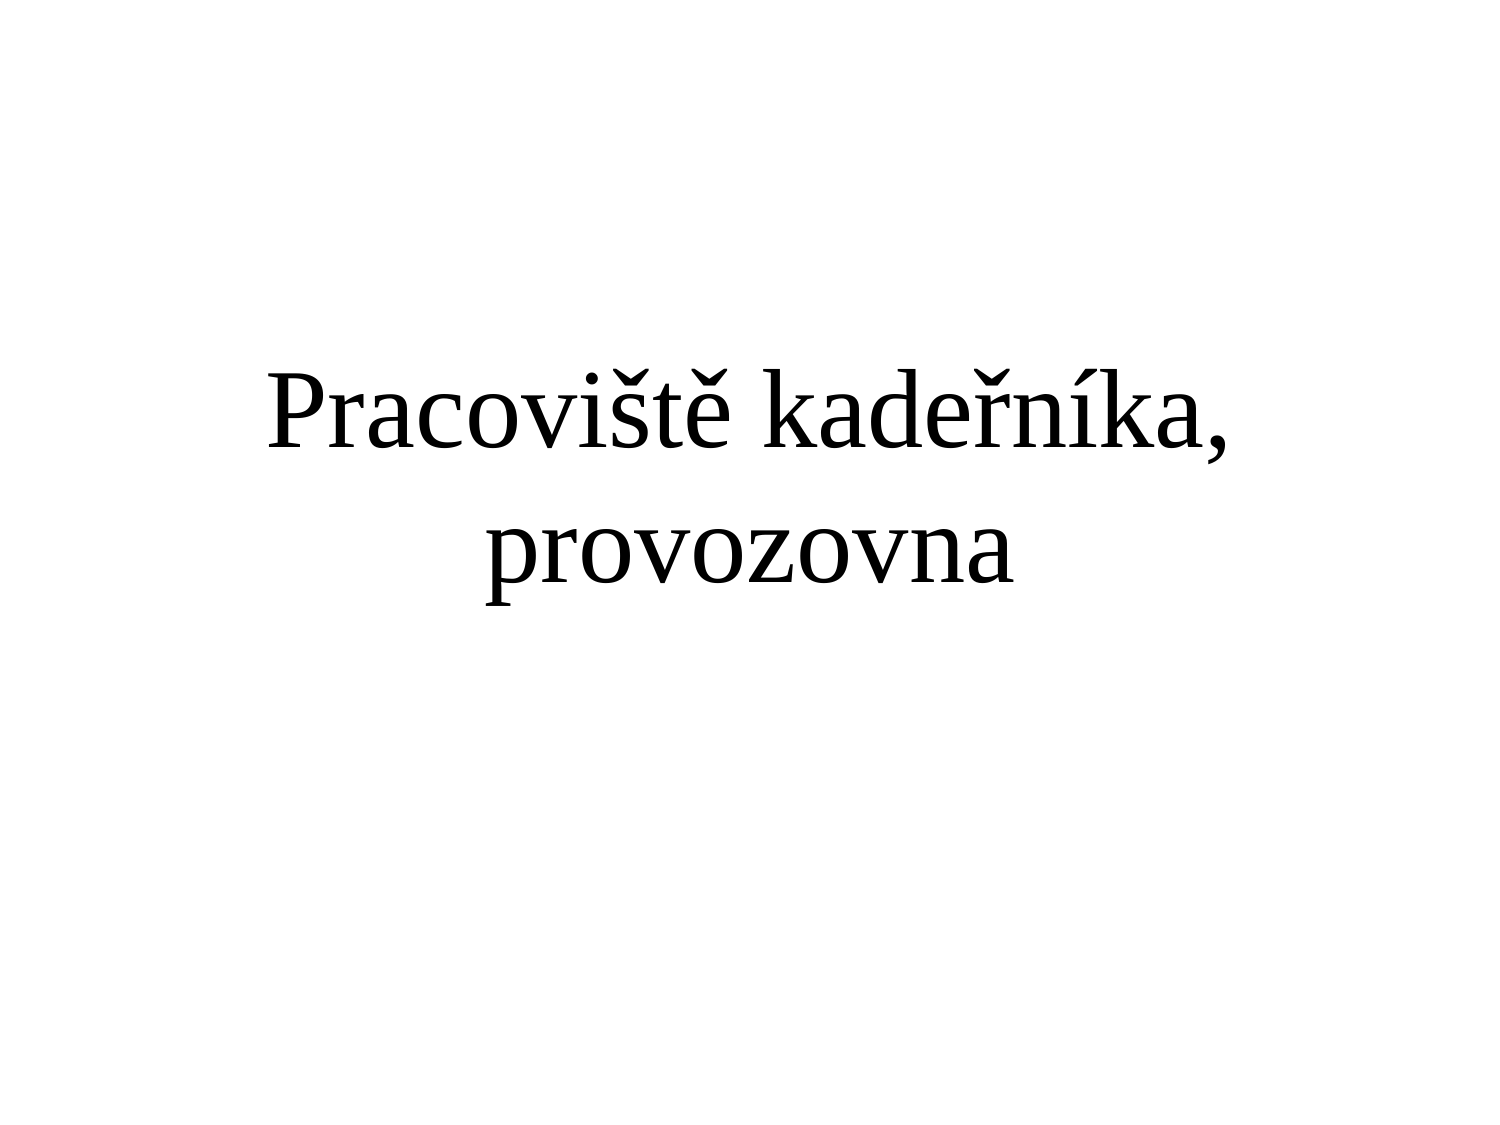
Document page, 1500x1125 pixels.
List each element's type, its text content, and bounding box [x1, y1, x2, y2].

title Pracoviště kadeřníka, provozovna [112, 327, 1388, 613]
